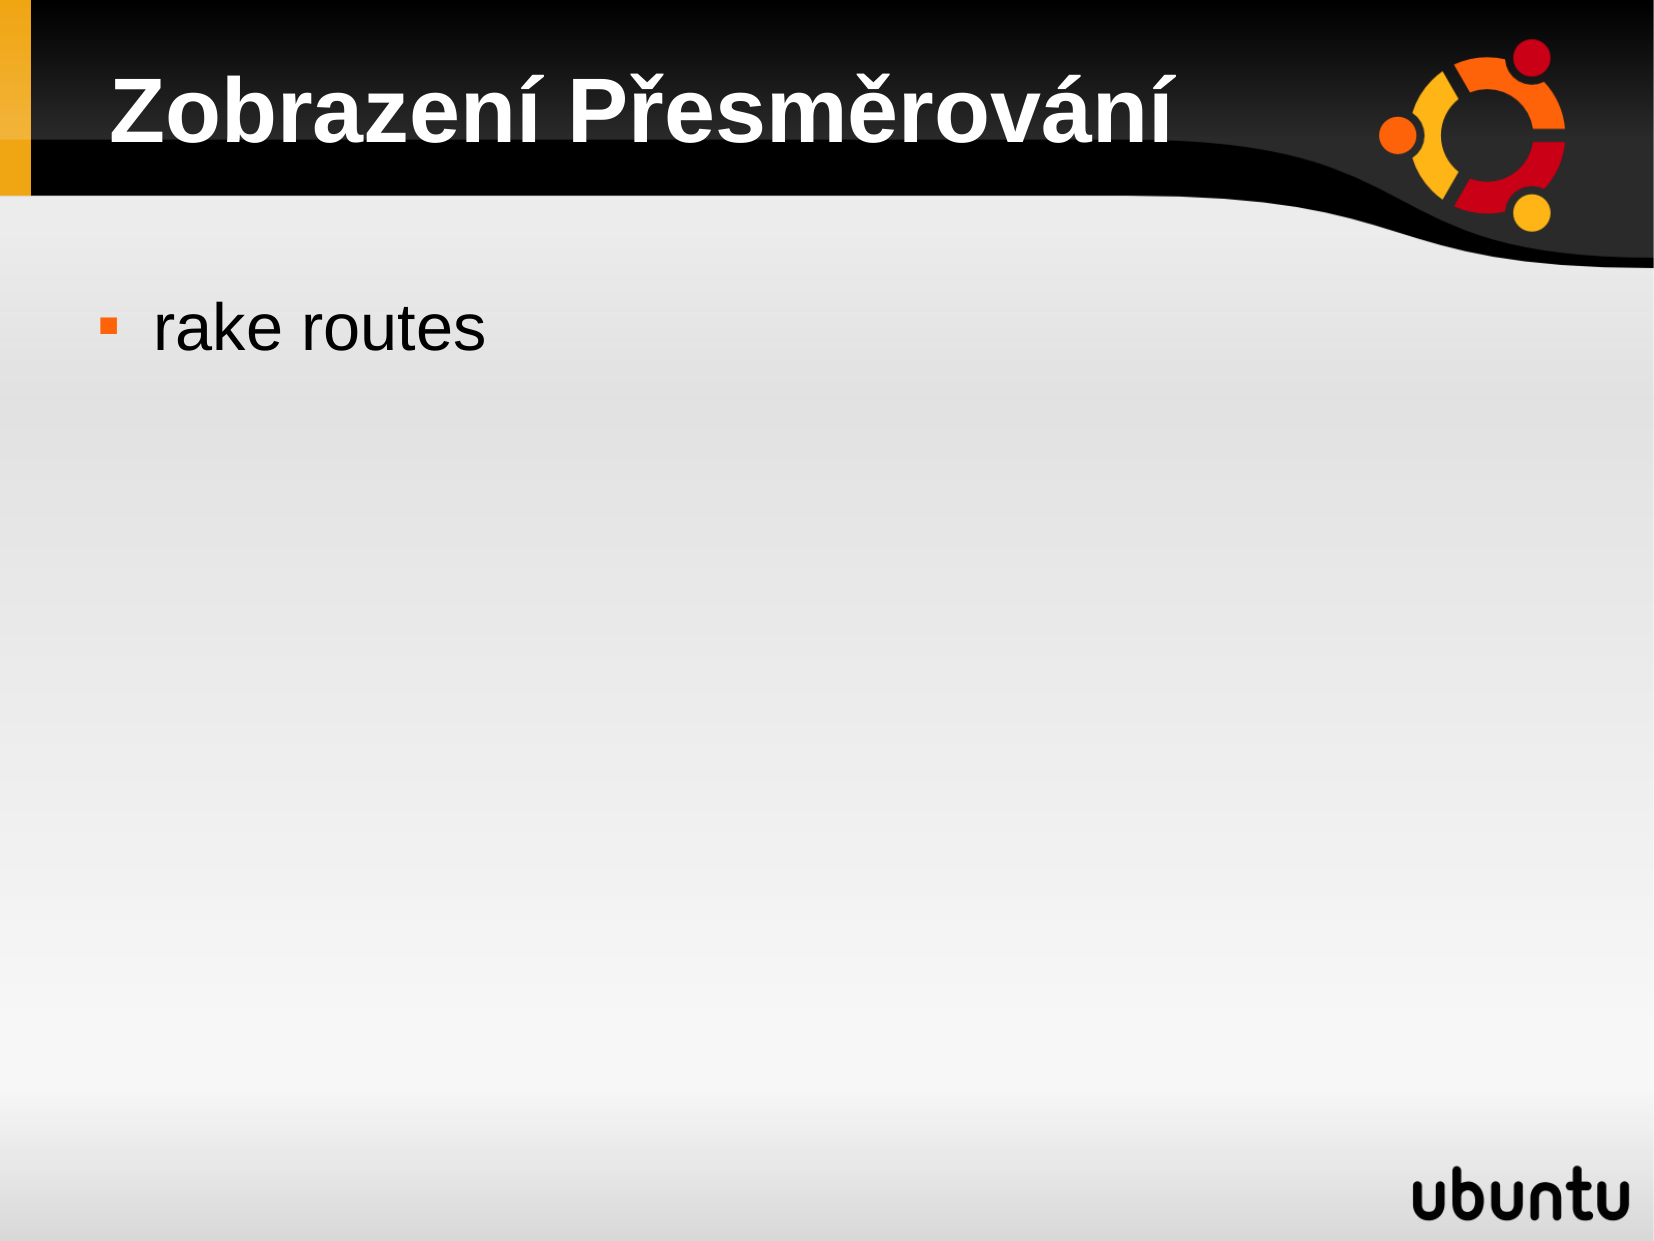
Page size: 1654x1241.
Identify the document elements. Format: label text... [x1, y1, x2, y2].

list rake routes [82, 290, 1571, 1094]
picture [0, 0, 1654, 1241]
title Zobrazení Přesměrování [76, 14, 1565, 207]
